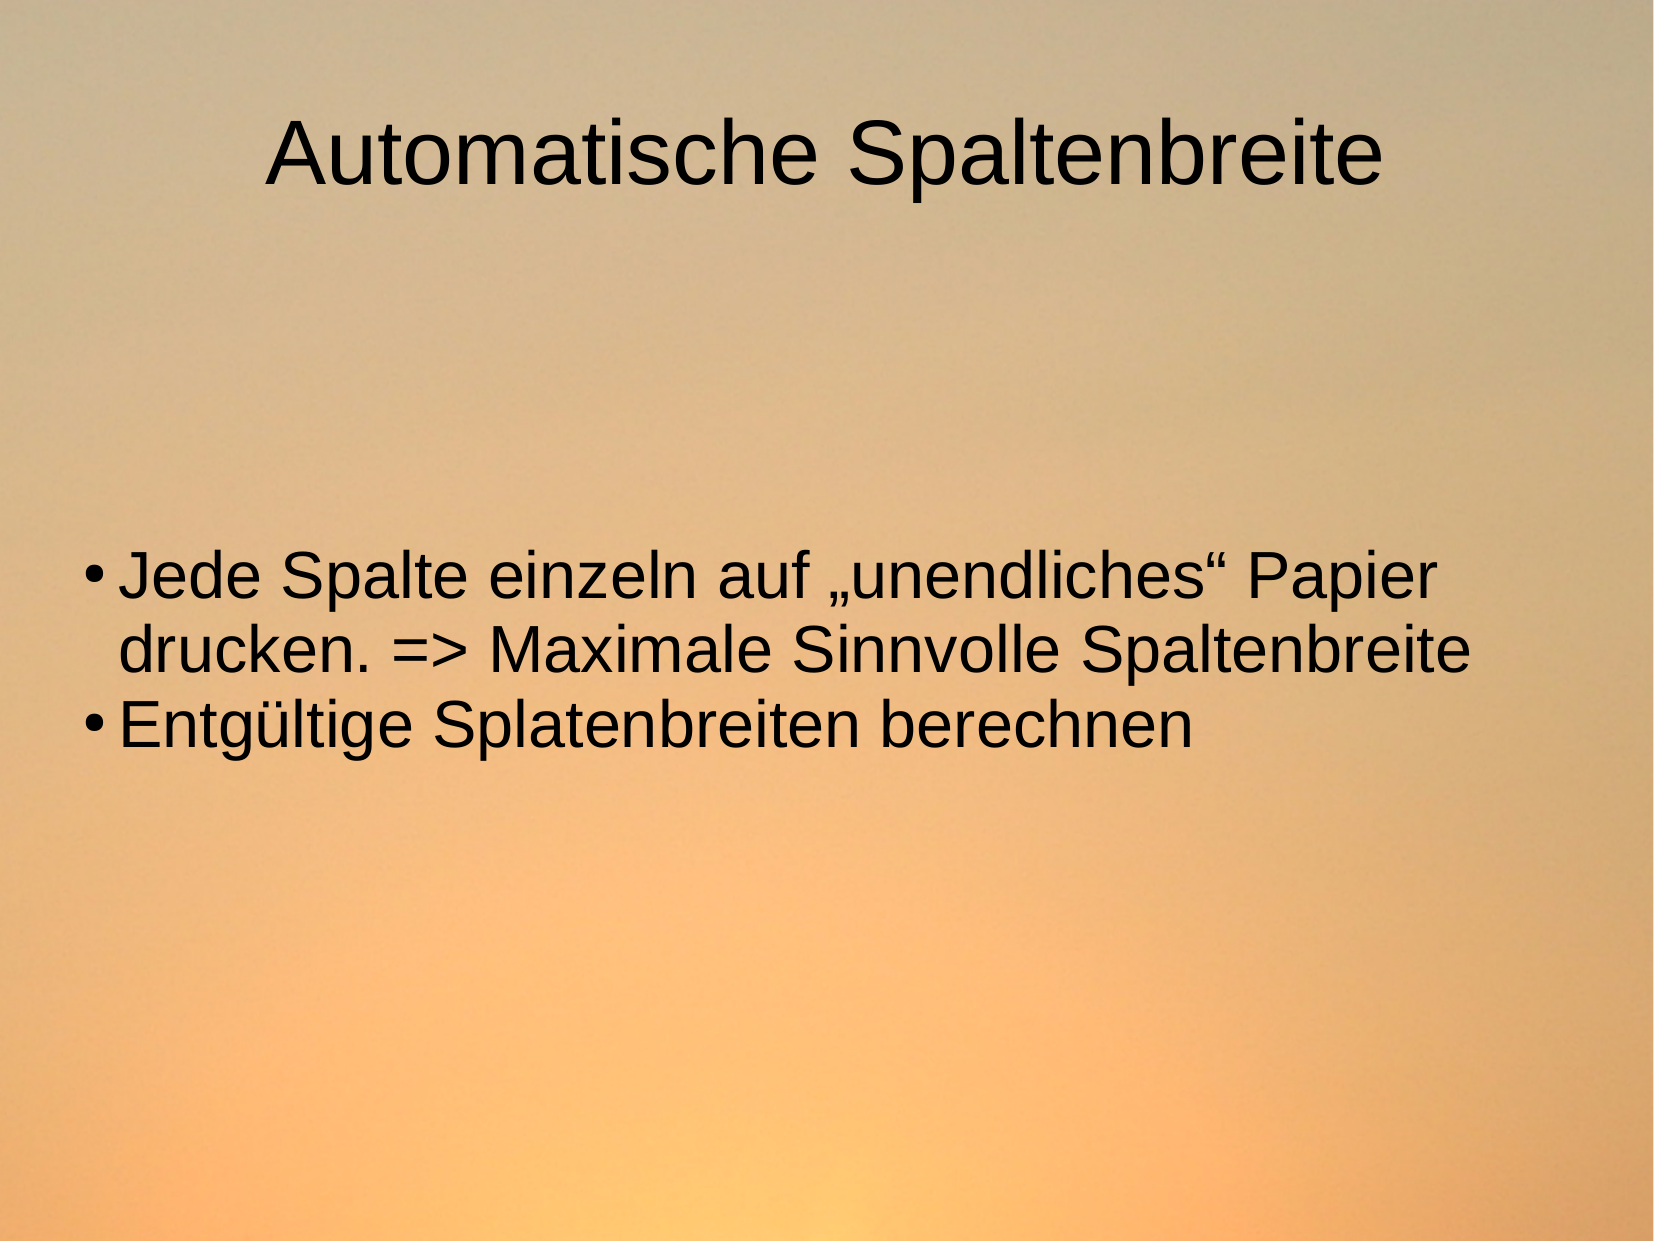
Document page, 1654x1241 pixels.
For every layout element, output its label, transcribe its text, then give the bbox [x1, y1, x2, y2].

title Automatische Spaltenbreite [82, 49, 1571, 257]
picture [0, 0, 1654, 1241]
subtitle Jede Spalte einzeln auf „unendliches“ Papier drucken. => Maximale Sinnvolle Spaltenbreite Entgültige Splatenbreiten berechnen [82, 290, 1571, 1010]
